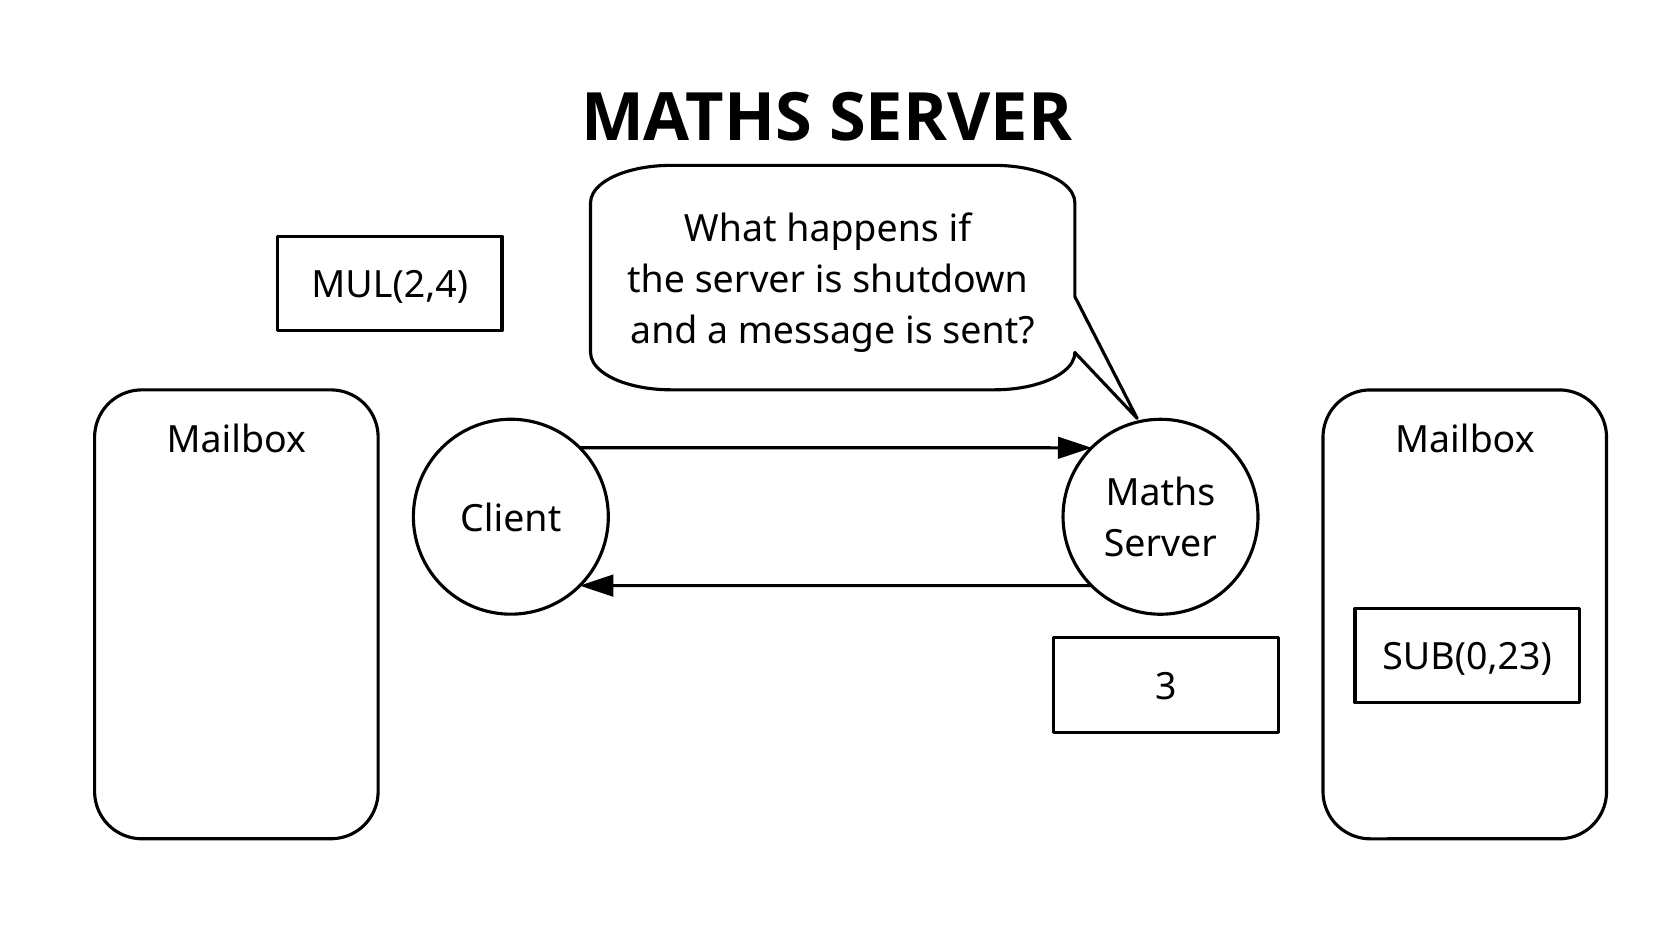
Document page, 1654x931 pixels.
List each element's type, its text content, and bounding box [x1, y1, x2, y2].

text_box 3 [1053, 637, 1279, 733]
text_box Mailbox [94, 389, 379, 839]
text_box SUB(0,23) [1354, 608, 1580, 703]
text_box Mailbox [1323, 389, 1607, 839]
title MATHS SERVER [82, 36, 1571, 193]
text_box What happens if the server is shutdown and a message is sent? [590, 165, 1138, 419]
text_box Maths Server [1063, 419, 1258, 615]
text_box MUL(2,4) [277, 236, 502, 331]
text_box Client [413, 419, 609, 615]
